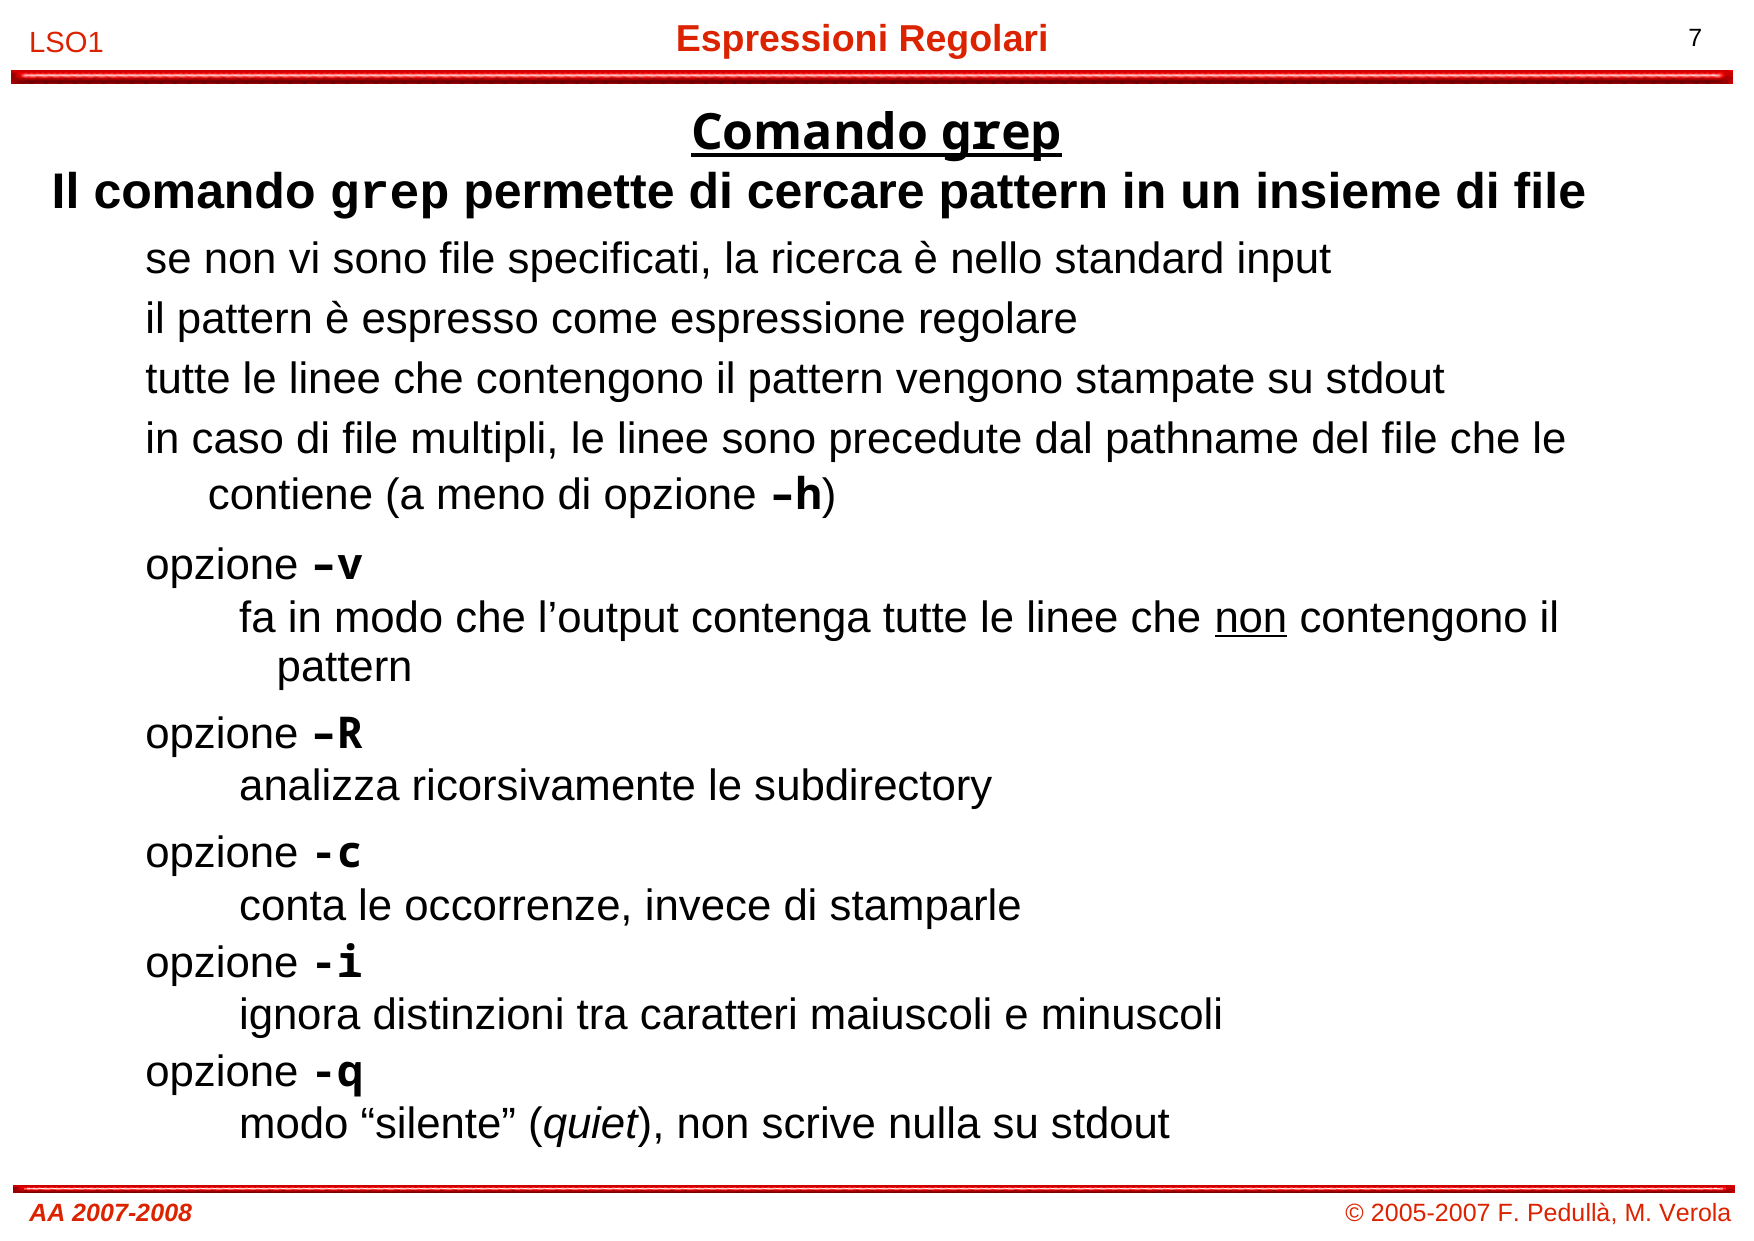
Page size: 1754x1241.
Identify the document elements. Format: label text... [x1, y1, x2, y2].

title Comando grep [655, 84, 1098, 155]
picture [13, 1185, 1735, 1193]
list Il comando grep permette di cercare pattern in un insieme di file se non vi sono file specificati, la ricerca è nello standard input il pattern è espresso come espressione regolare tutte le linee che contengono il pattern vengono stampate su stdout in caso di file multipli, le linee sono precedute dal pathname del file che le contiene (a meno di opzione –h) opzione –v fa in modo che l’output contenga tutte le linee che non contengono il pattern opzione –R analizza ricorsivamente le subdirectory opzione -c conta le occorrenze, invece di stamparle opzione -i ignora distinzioni tra caratteri maiuscoli e minuscoli opzione -q modo “silente” (quiet), non scrive nulla su stdout [36, 155, 1674, 1166]
picture [11, 70, 1733, 84]
